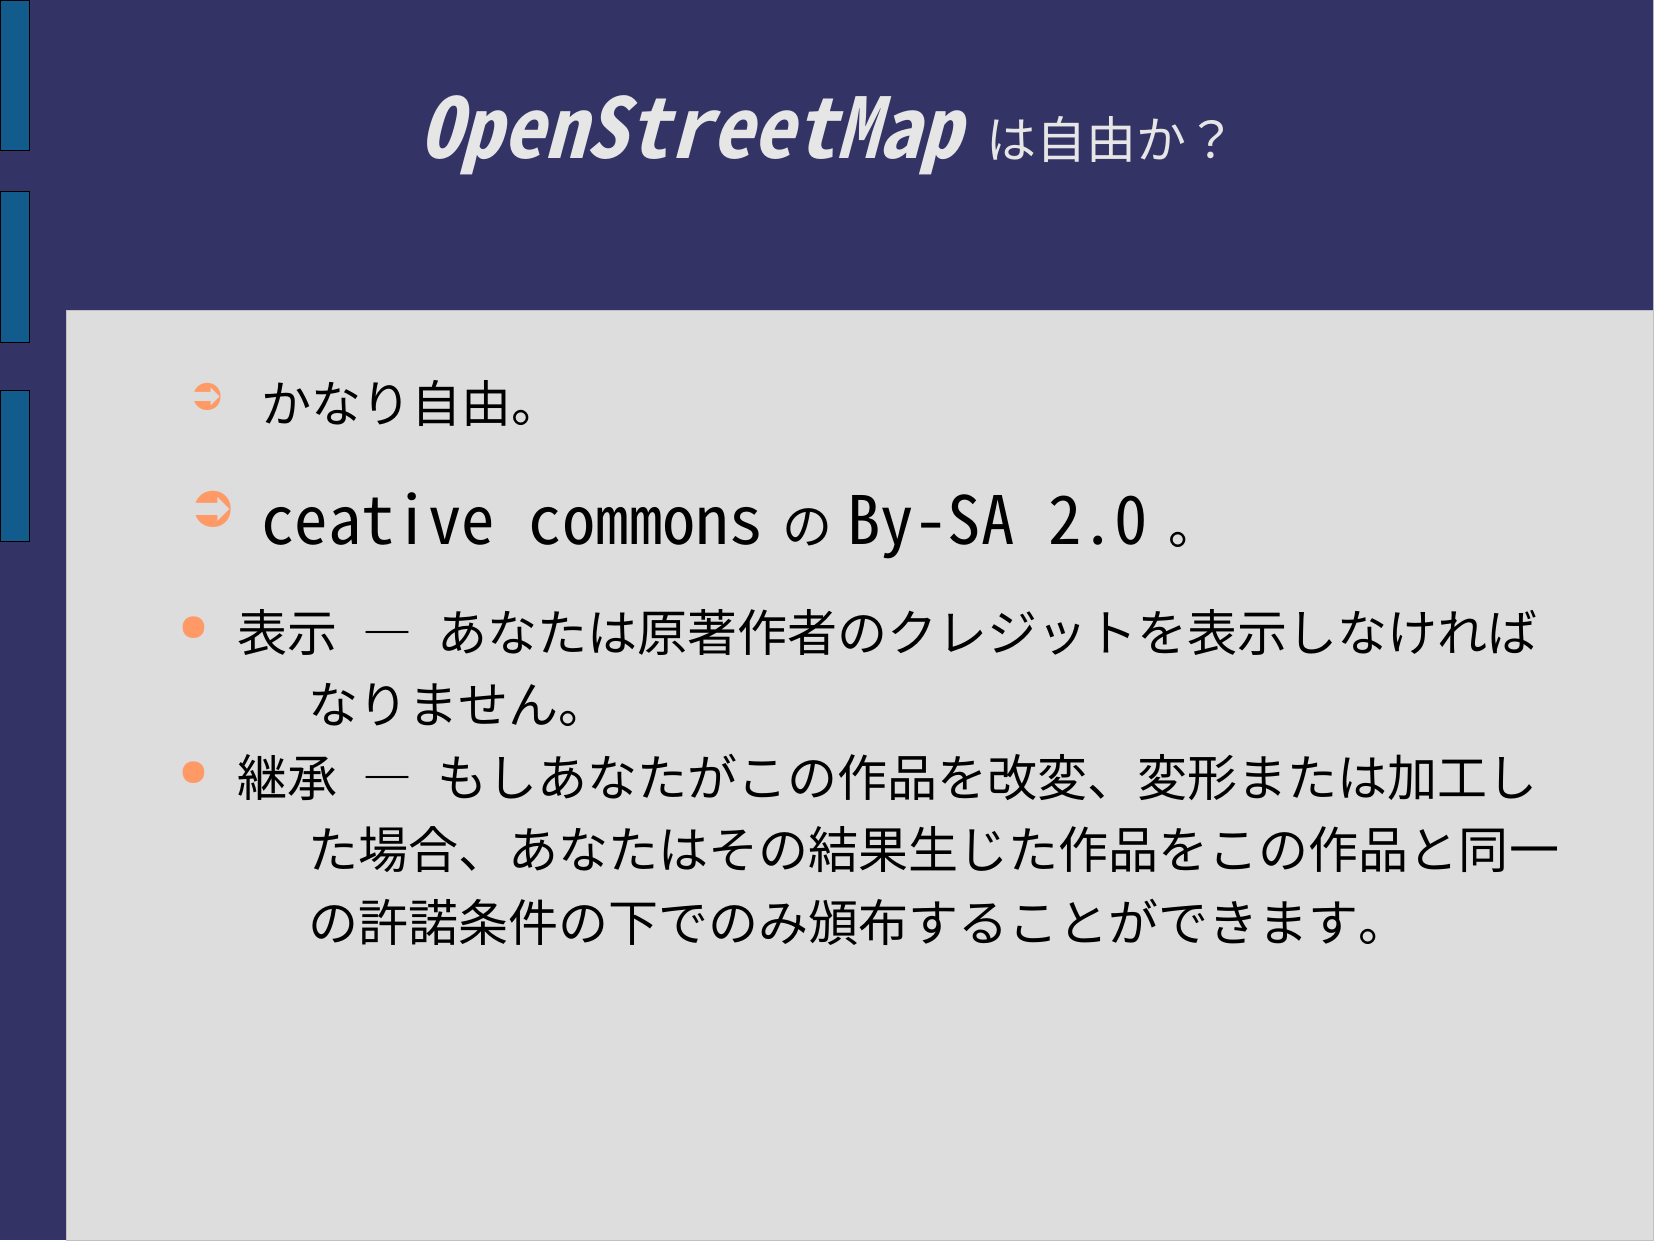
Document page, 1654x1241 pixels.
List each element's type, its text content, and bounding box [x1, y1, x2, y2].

title OpenStreetMapは自由か？ [121, 19, 1534, 227]
list かなり自由。 ceative commonsのBy-SA 2.0。 表示 — あなたは原著作者のクレジットを表示しなければなりません。 継承 — もしあなたがこの作品を改変、変形または加工した場合、あなたはその結果生じた作品をこの作品と同一の許諾条件の下でのみ頒布することができます。 [178, 364, 1570, 1147]
